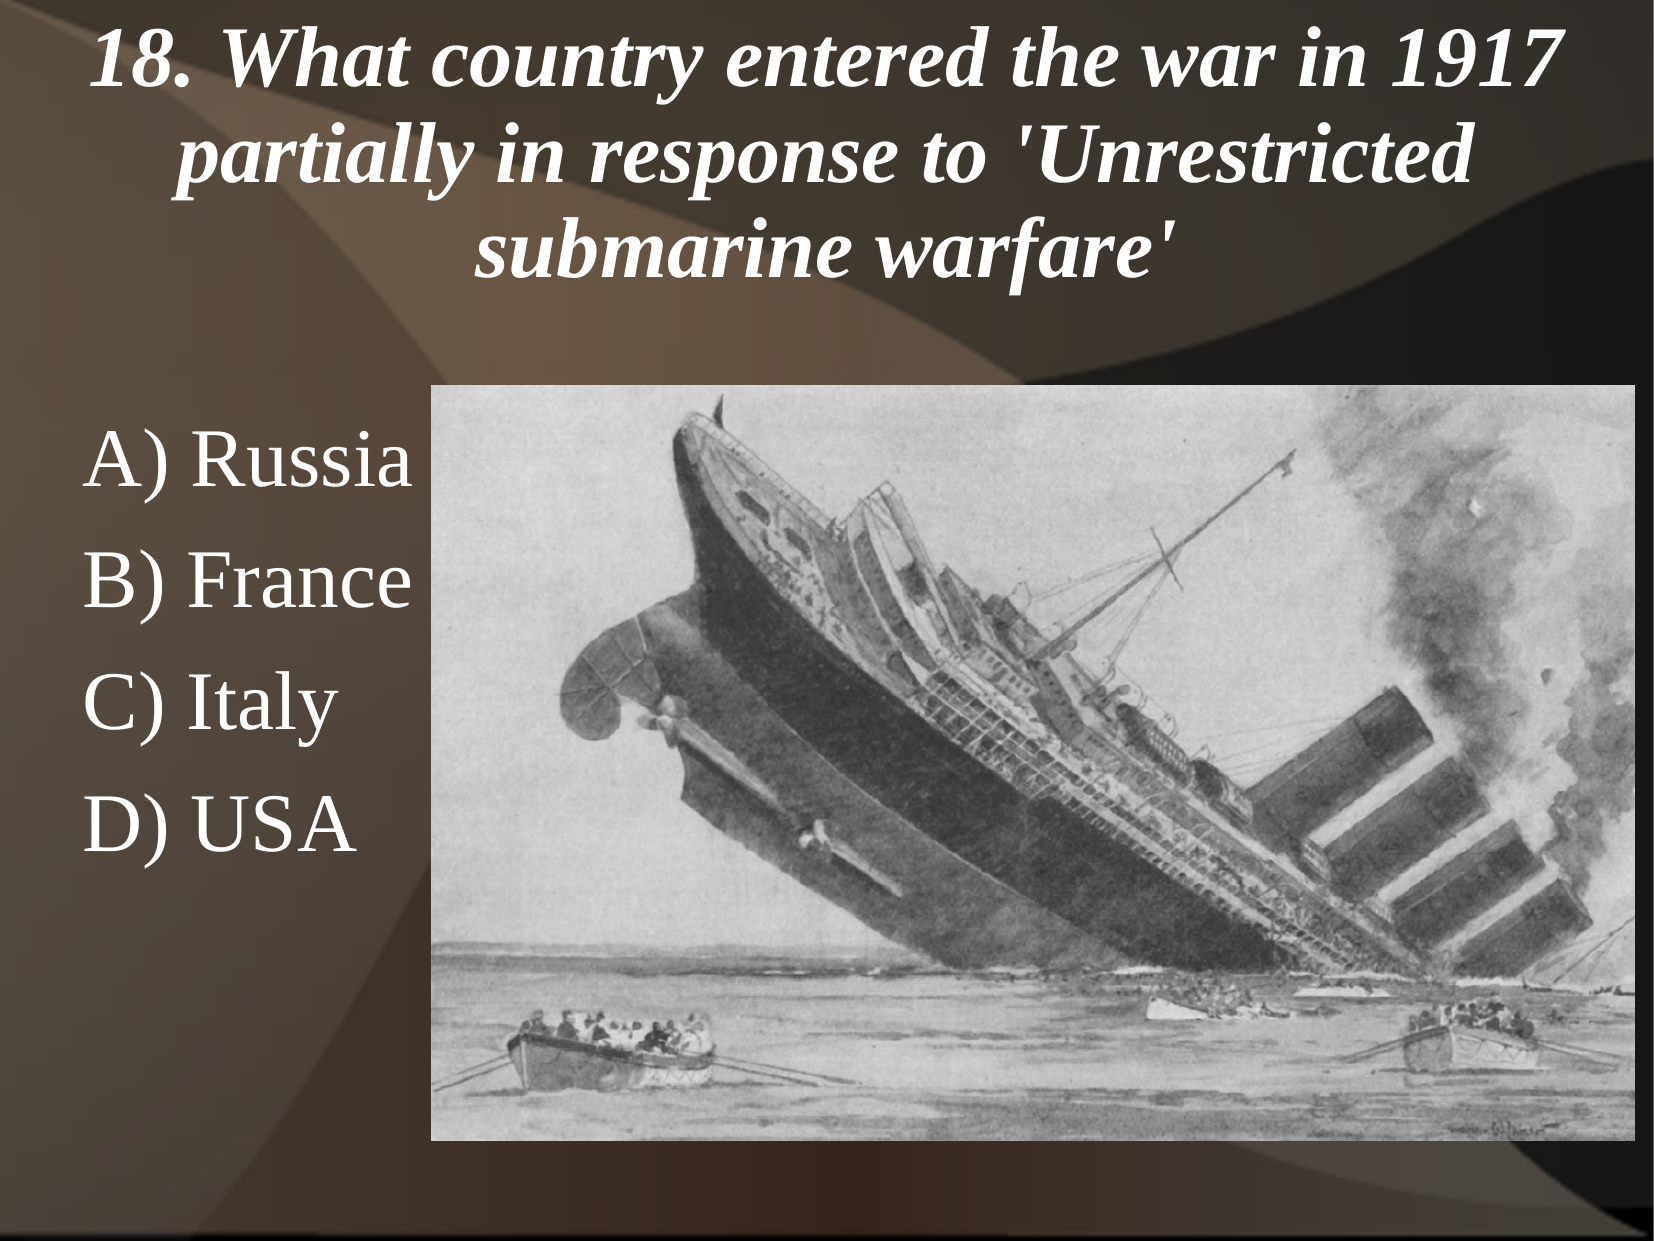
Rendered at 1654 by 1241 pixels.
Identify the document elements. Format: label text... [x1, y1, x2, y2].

title 18. What country entered the war in 1917 partially in response to 'Unrestricted submarine warfare' [82, 9, 1571, 297]
list A) Russia B) France C) Italy D) USA [82, 290, 809, 1010]
picture [0, 0, 1654, 1241]
